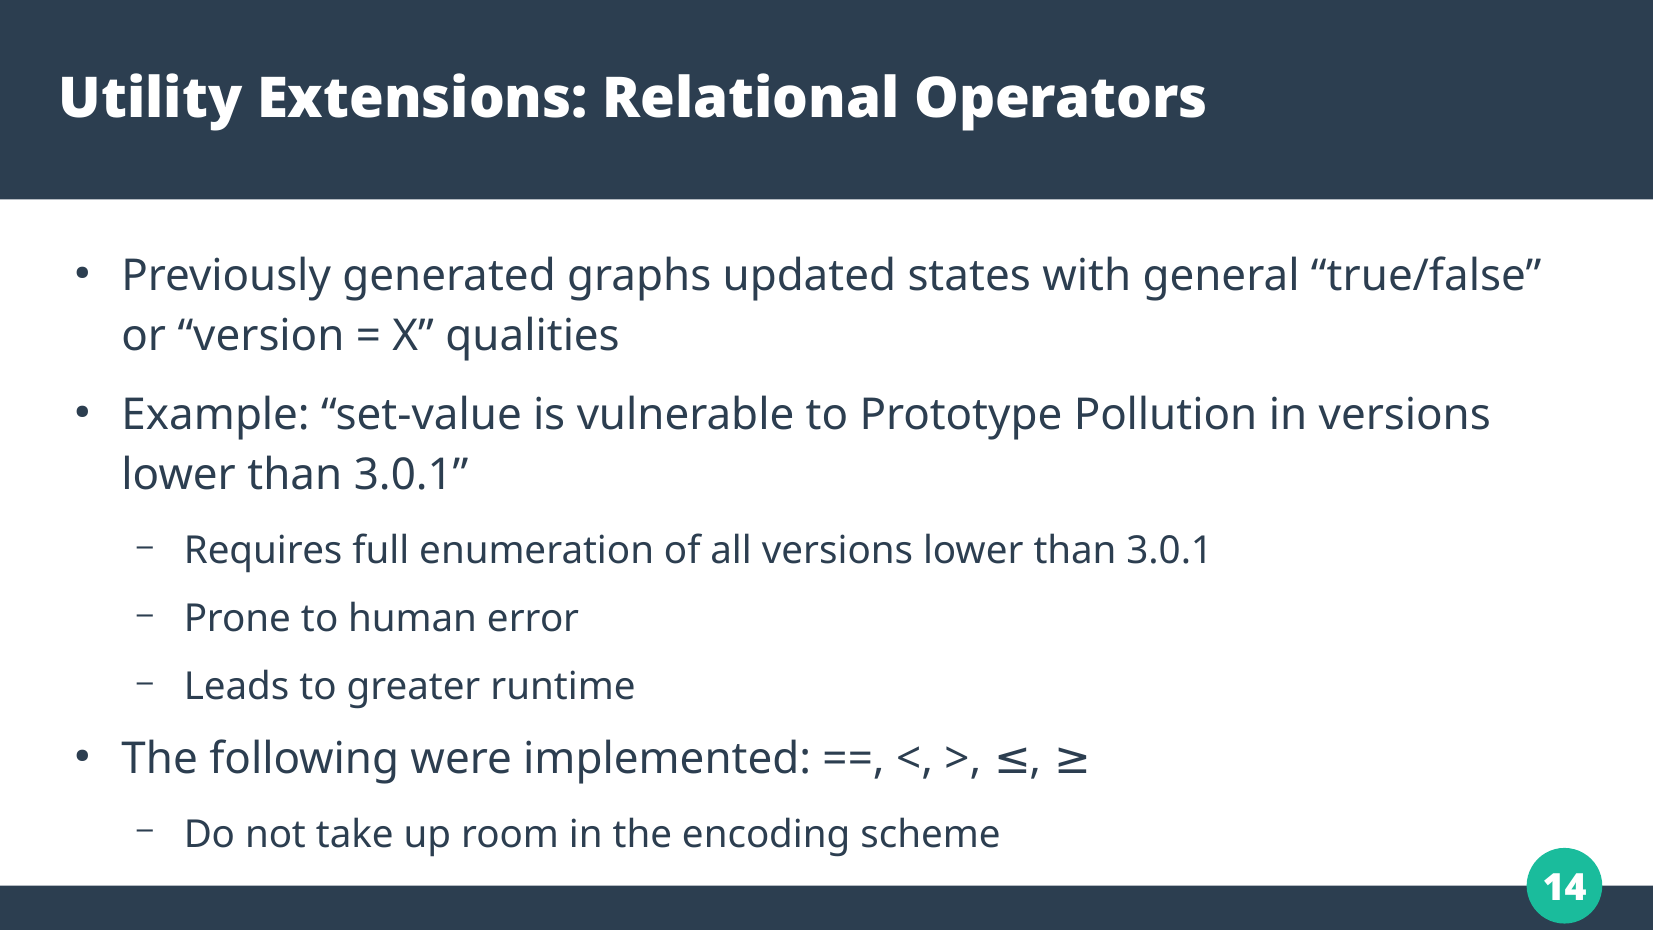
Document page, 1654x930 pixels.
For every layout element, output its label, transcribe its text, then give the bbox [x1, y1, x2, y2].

title Utility Extensions: Relational Operators [58, 36, 1594, 156]
list Previously generated graphs updated states with general “true/false” or “version = X” qualities Example: “set-value is vulnerable to Prototype Pollution in versions lower than 3.0.1” Requires full enumeration of all versions lower than 3.0.1 Prone to human error Leads to greater runtime The following were implemented: ==, <, >, ≤, ≥ Do not take up room in the encoding scheme [58, 243, 1594, 864]
